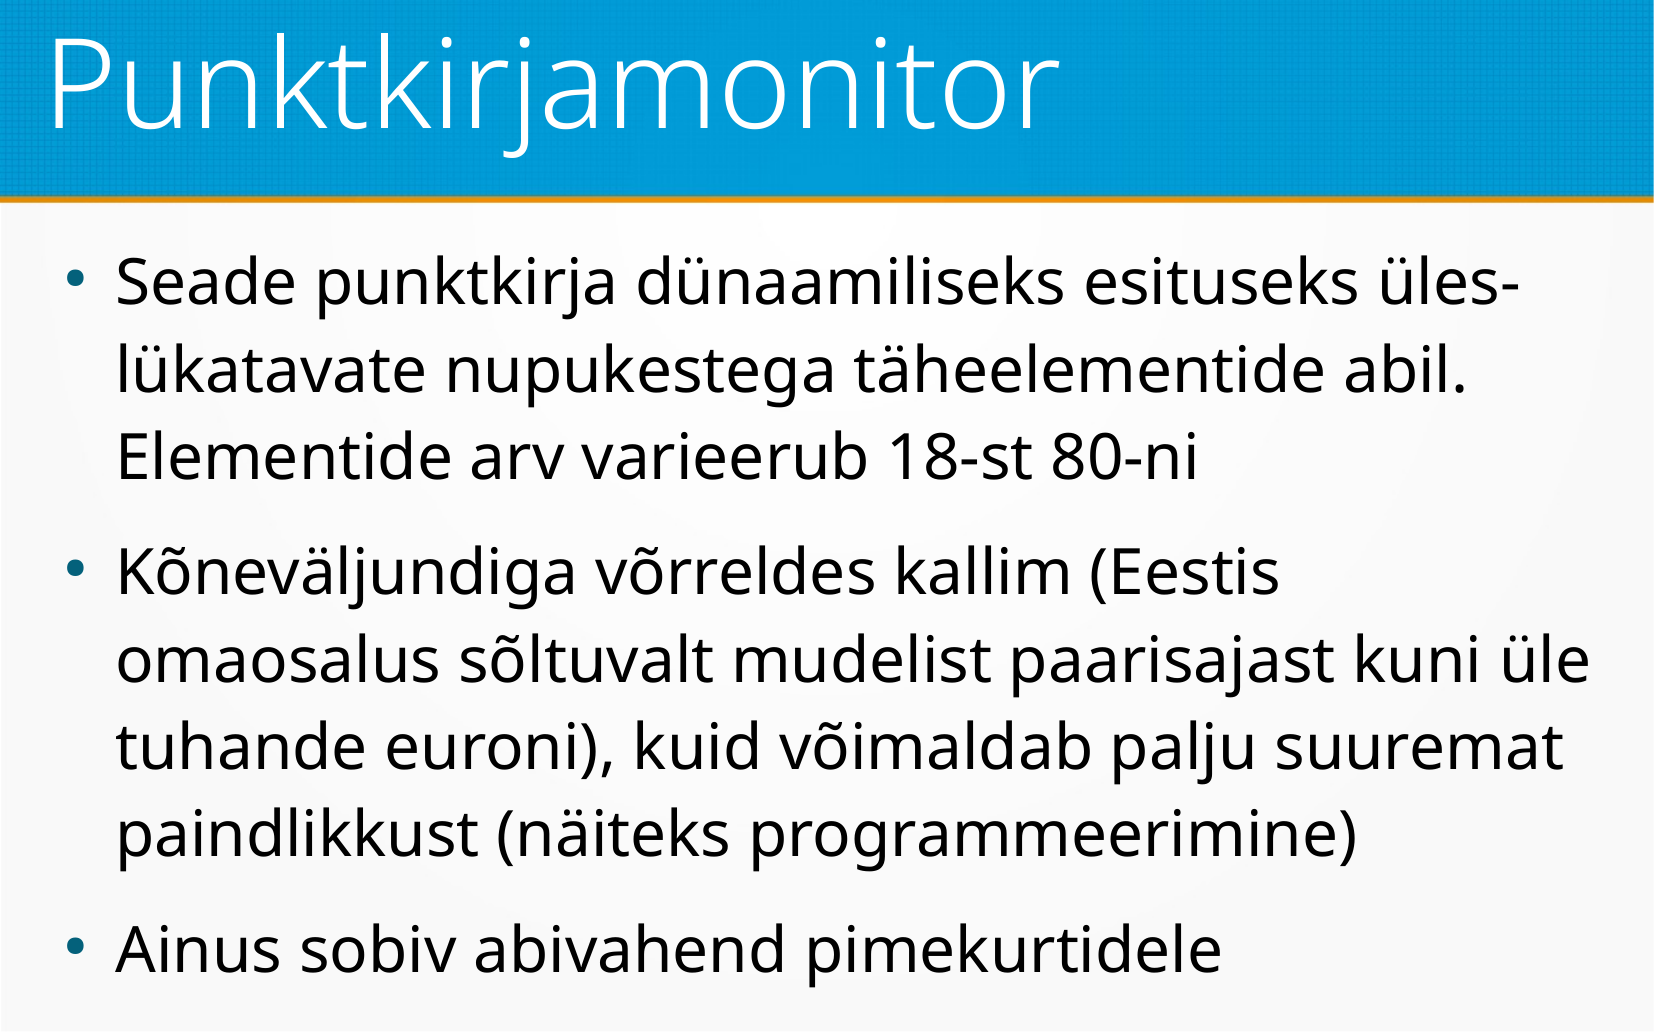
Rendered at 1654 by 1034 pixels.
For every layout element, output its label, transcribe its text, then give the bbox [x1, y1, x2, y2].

picture [0, 195, 1654, 1034]
list Seade punktkirja dünaamiliseks esituseks üles-lükatavate nupukestega täheelementide abil. Elementide arv varieerub 18-st 80-ni Kõneväljundiga võrreldes kallim (Eestis omaosalus sõltuvalt mudelist paarisajast kuni üle tuhande euroni), kuid võimaldab palju suuremat paindlikkust (näiteks programmeerimine) Ainus sobiv abivahend pimekurtidele [47, 236, 1607, 1002]
title Punktkirjamonitor [43, 0, 1619, 166]
